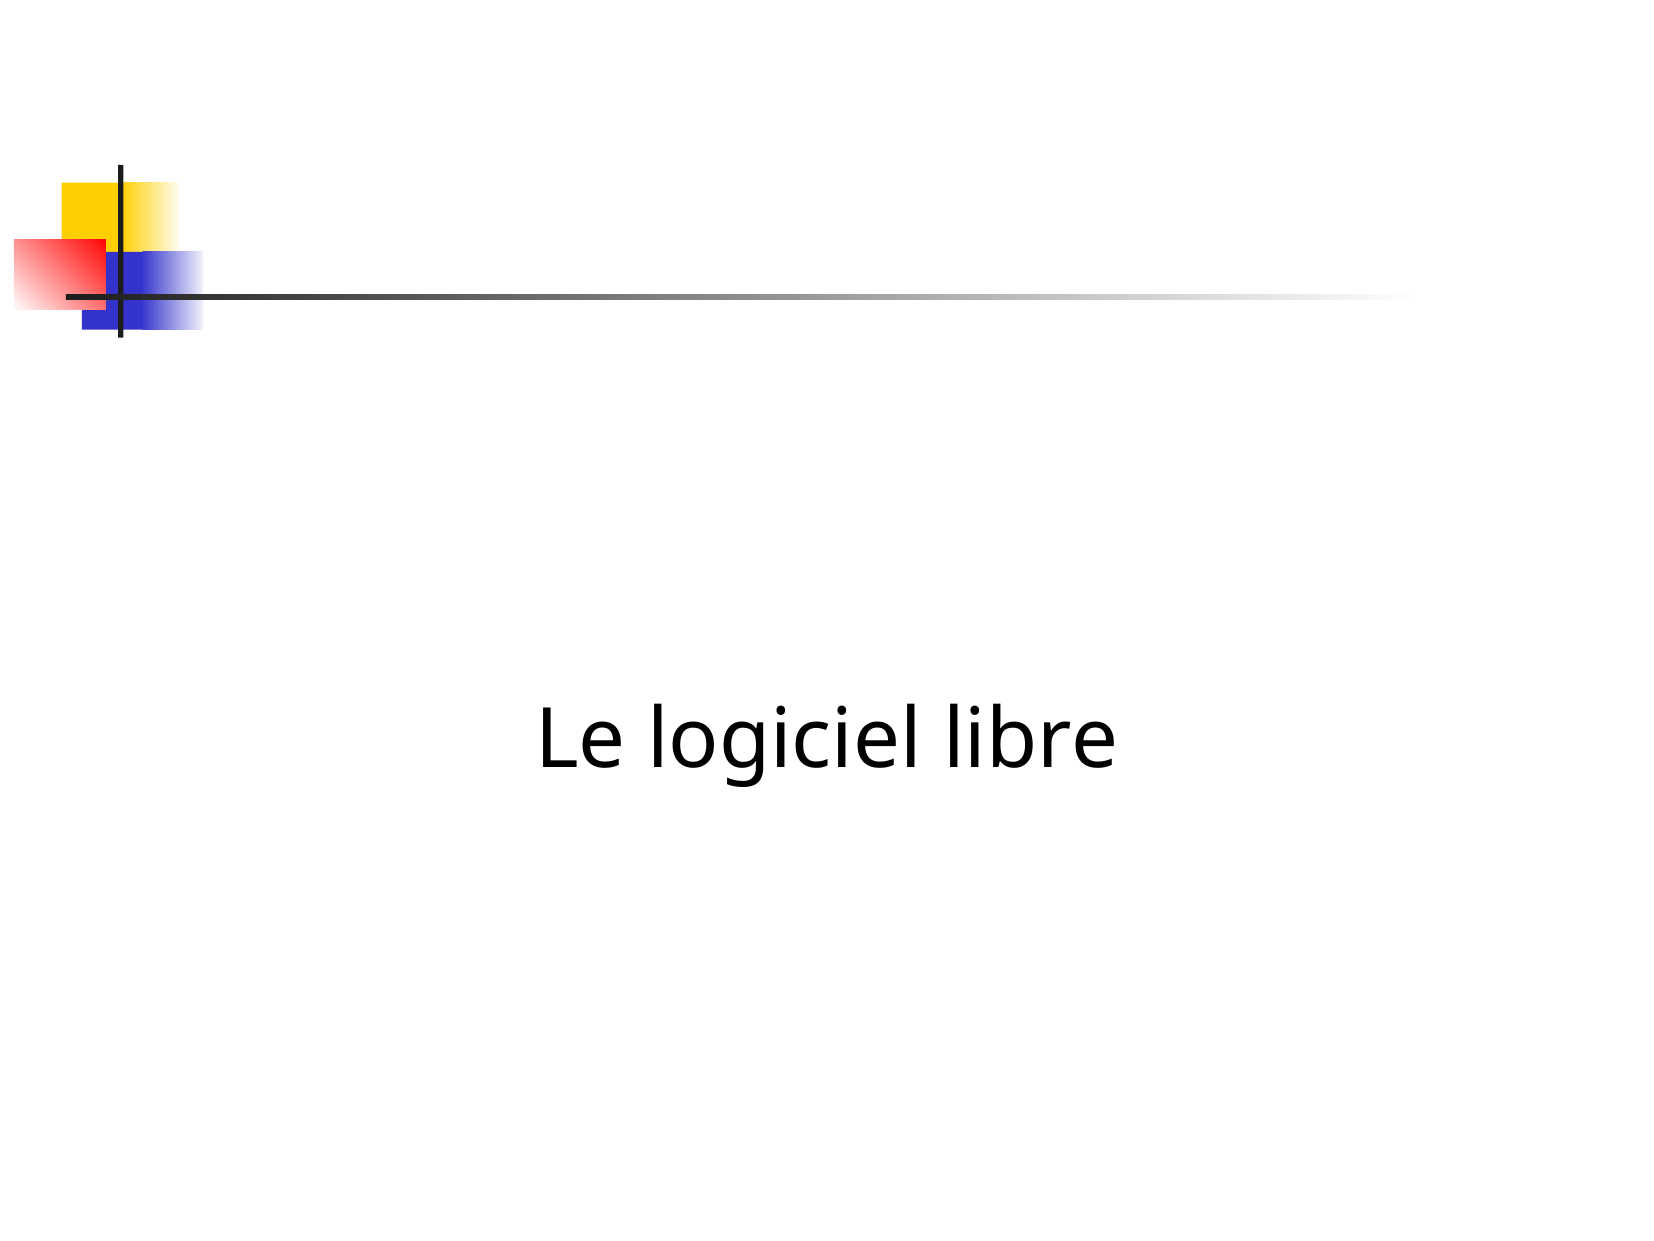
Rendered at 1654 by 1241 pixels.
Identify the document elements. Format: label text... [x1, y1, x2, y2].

subtitle Le logiciel libre [121, 344, 1534, 1127]
title [121, 102, 1534, 311]
